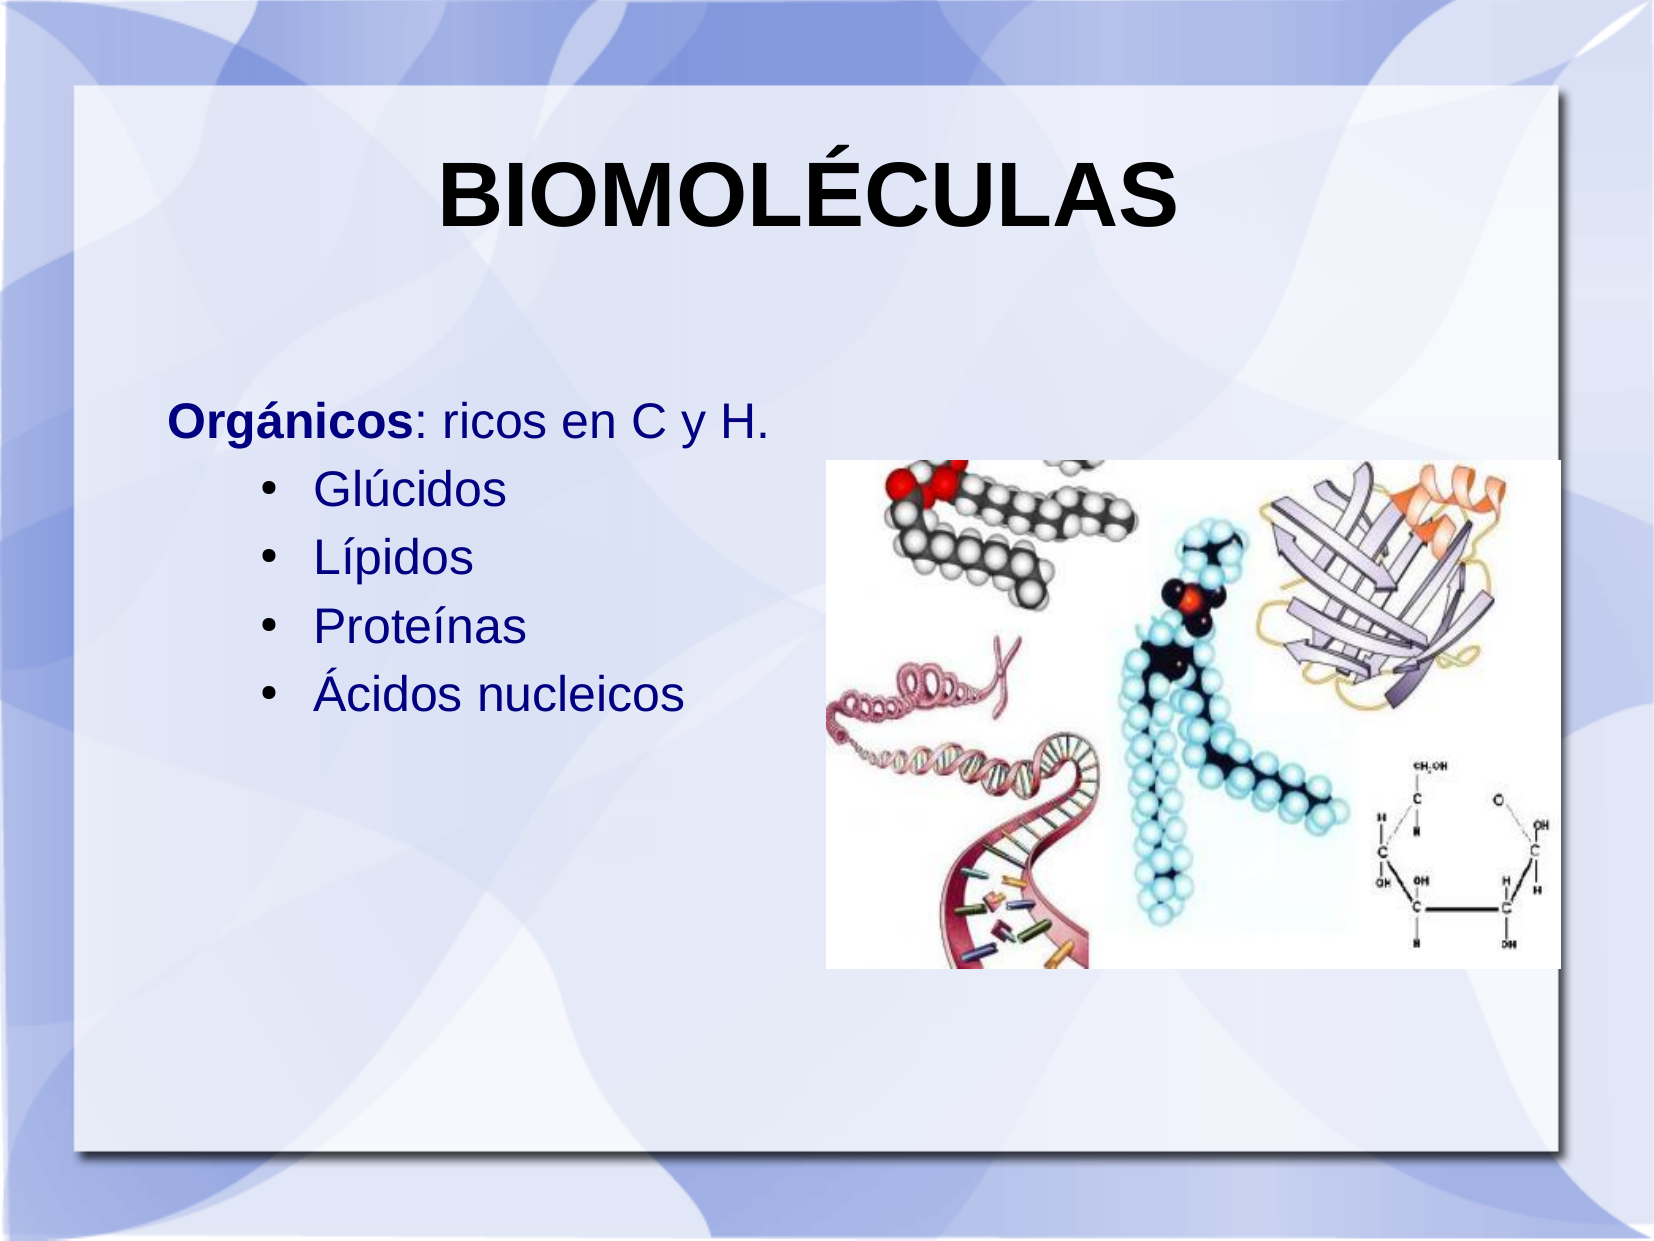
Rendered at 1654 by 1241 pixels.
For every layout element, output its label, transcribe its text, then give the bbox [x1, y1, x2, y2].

picture [0, 0, 1654, 1241]
title BIOMOLÉCULAS [82, 90, 1536, 298]
list Orgánicos: ricos en C y H. Glúcidos Lípidos Proteínas Ácidos nucleicos [129, 324, 1489, 975]
